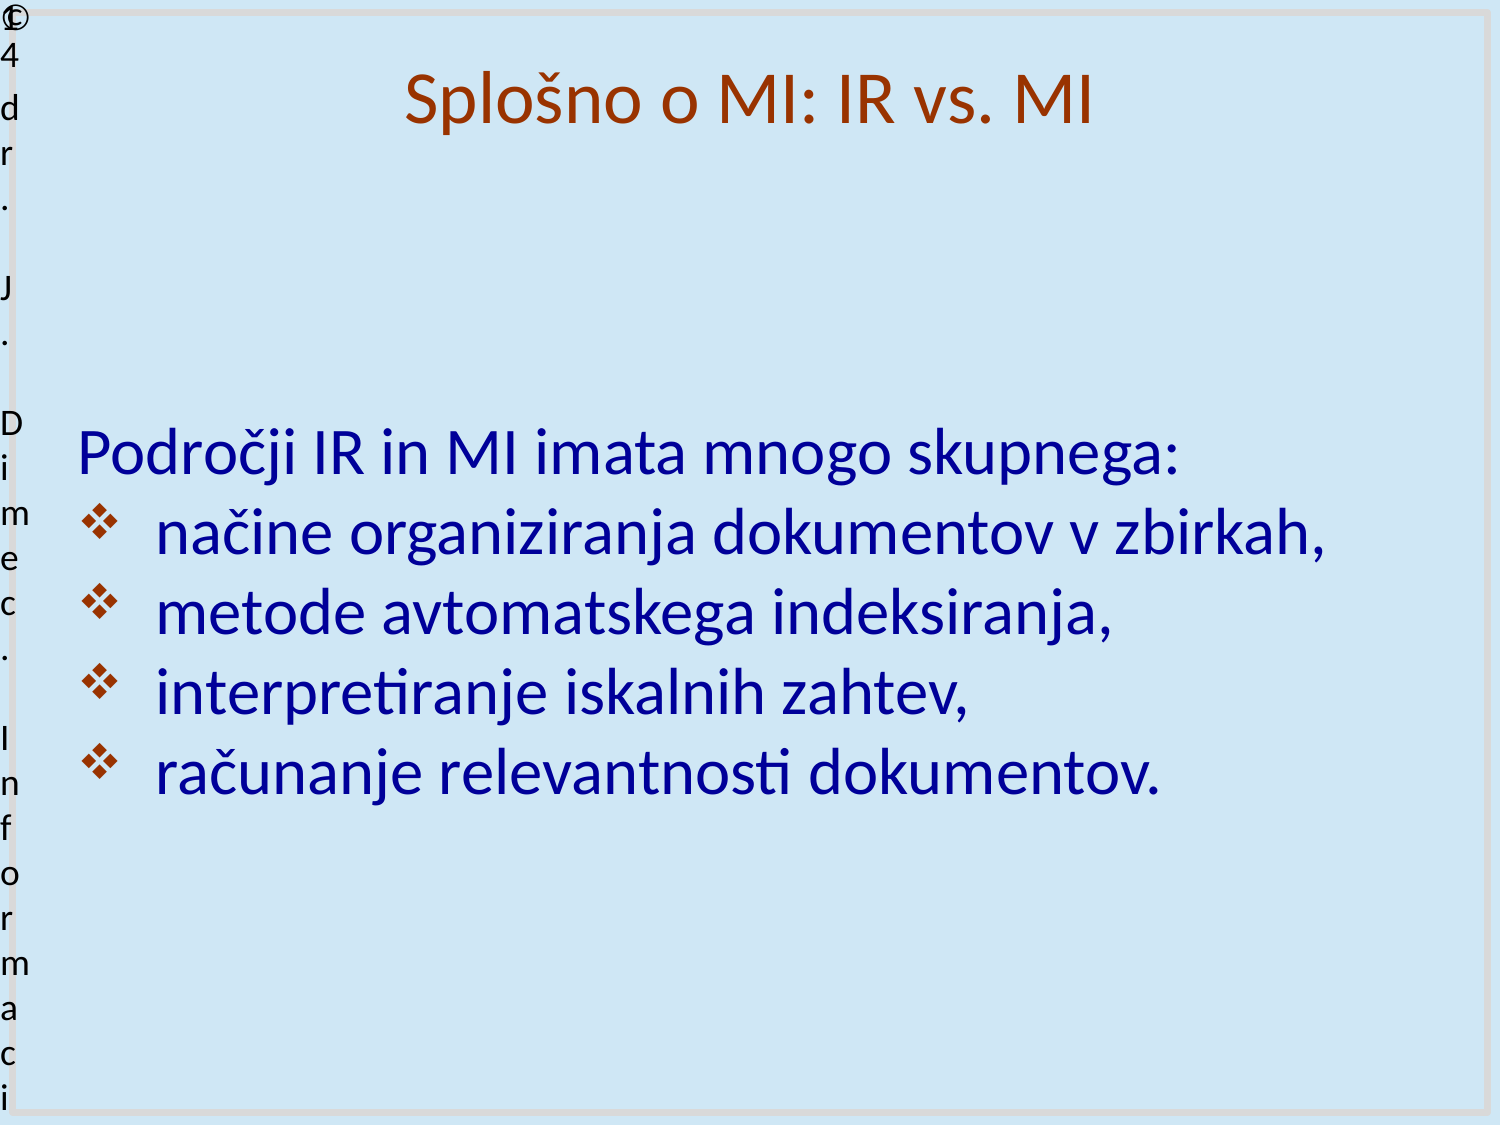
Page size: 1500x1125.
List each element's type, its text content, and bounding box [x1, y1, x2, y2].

list Področji IR in MI imata mnogo skupnega: načine organiziranja dokumentov v zbirkah, metode avtomatskega indeksiranja, interpretiranje iskalnih zahtev, računanje relevantnosti dokumentov. [62, 399, 1438, 1050]
title Splošno o MI: IR vs. MI [37, 24, 1463, 163]
